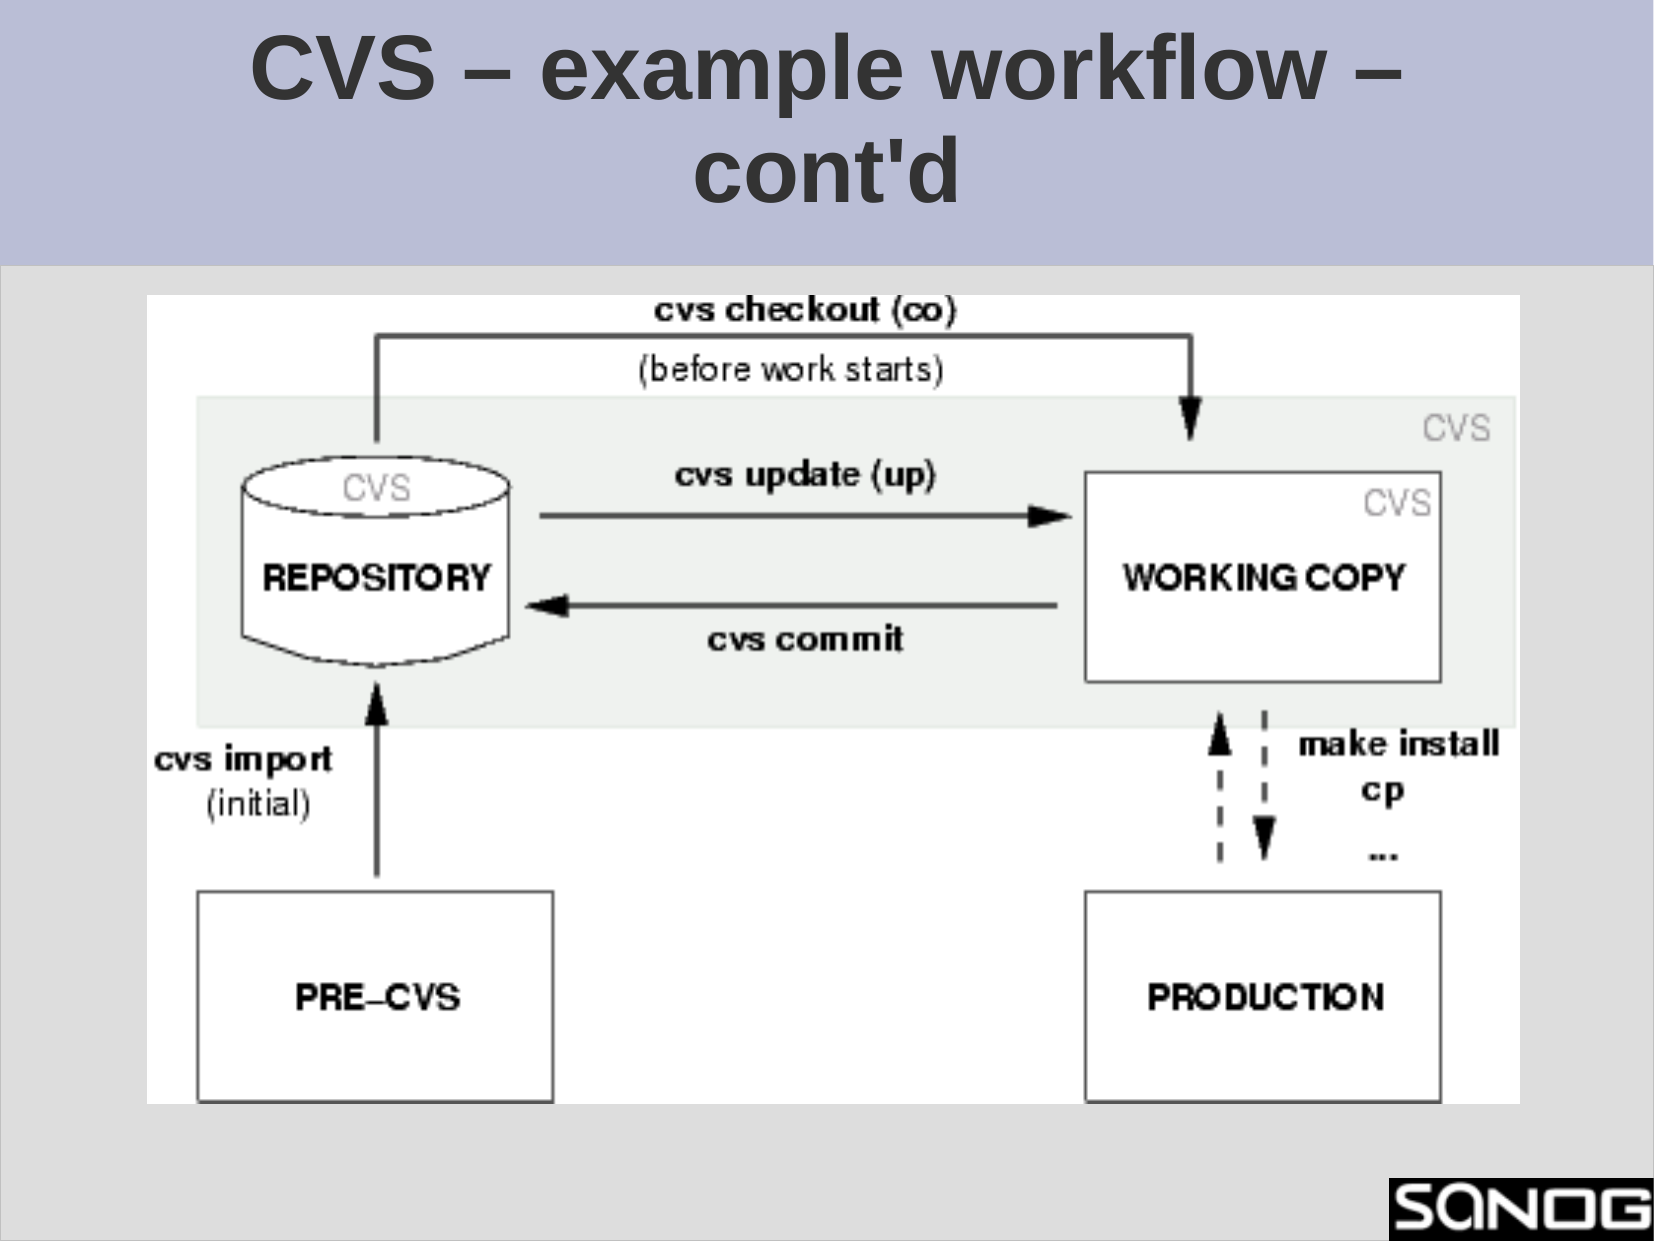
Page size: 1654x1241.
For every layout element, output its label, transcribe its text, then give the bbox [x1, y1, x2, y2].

picture [1389, 1178, 1654, 1241]
title CVS – example workflow – cont'd [121, 2, 1534, 237]
picture [147, 295, 1520, 1104]
